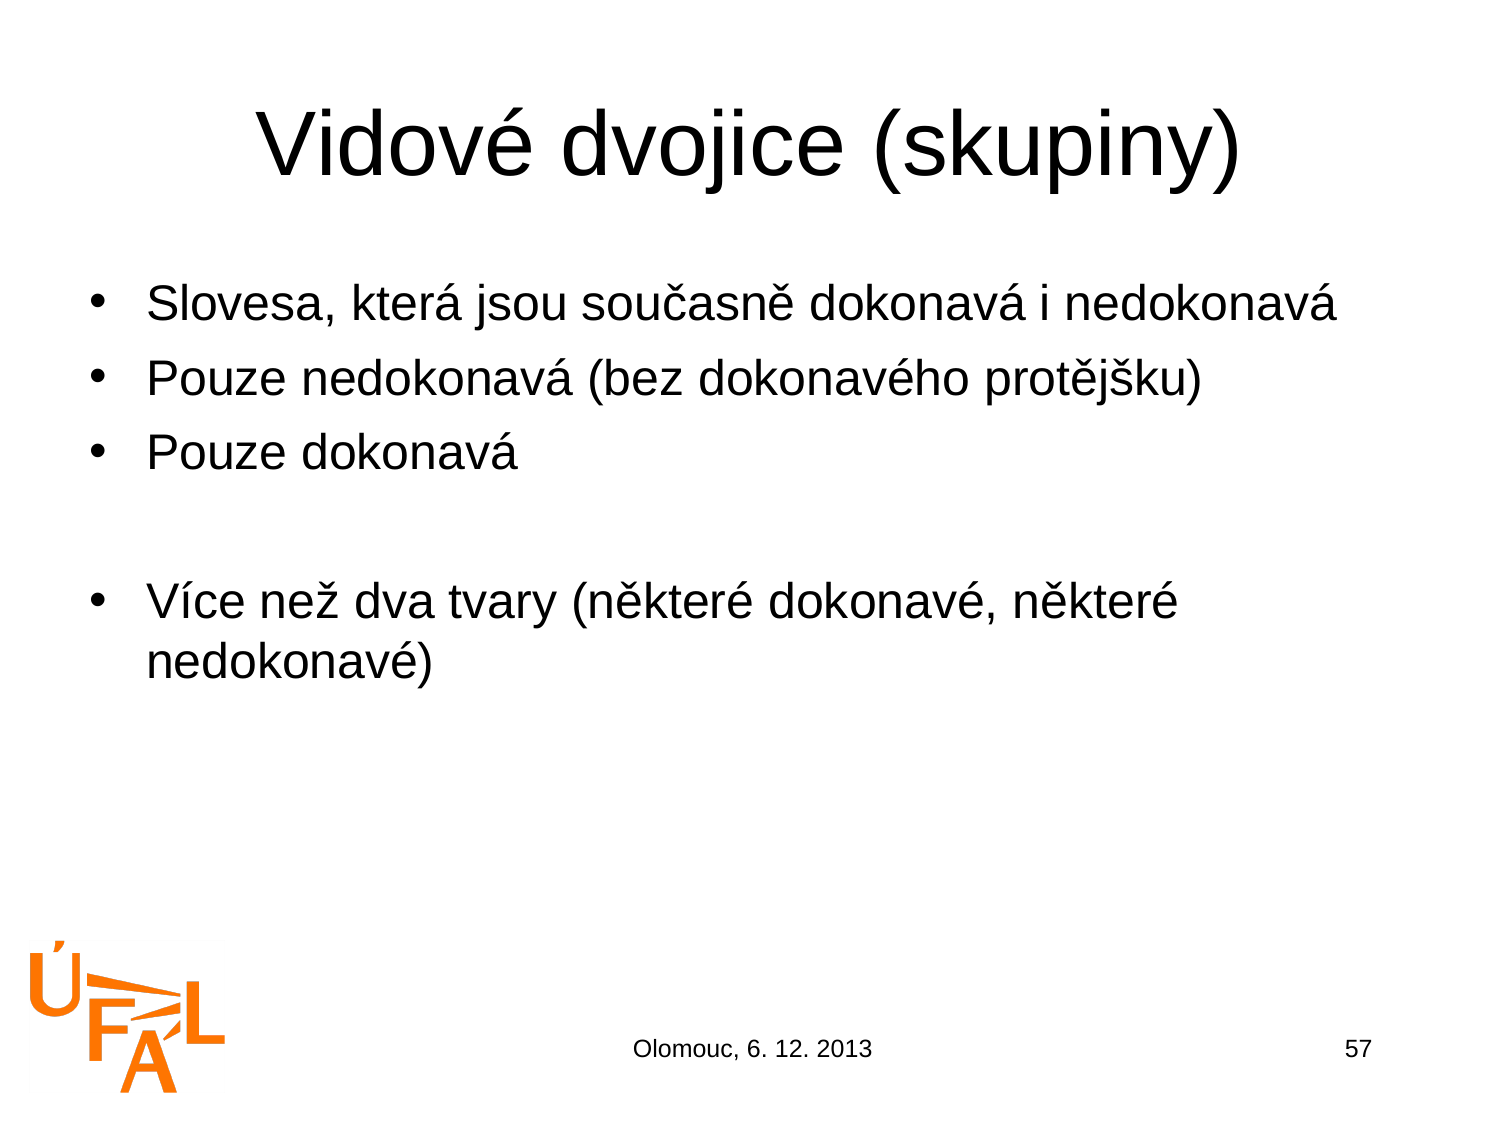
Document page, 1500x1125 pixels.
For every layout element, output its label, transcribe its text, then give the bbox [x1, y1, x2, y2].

picture [29, 940, 225, 1093]
title Vidové dvojice (skupiny) [75, 14, 1426, 262]
list Slovesa, která jsou současně dokonavá i nedokonavá Pouze nedokonavá (bez dokonavého protějšku) Pouze dokonavá Více než dva tvary (některé dokonavé, některé nedokonavé) [75, 262, 1426, 932]
